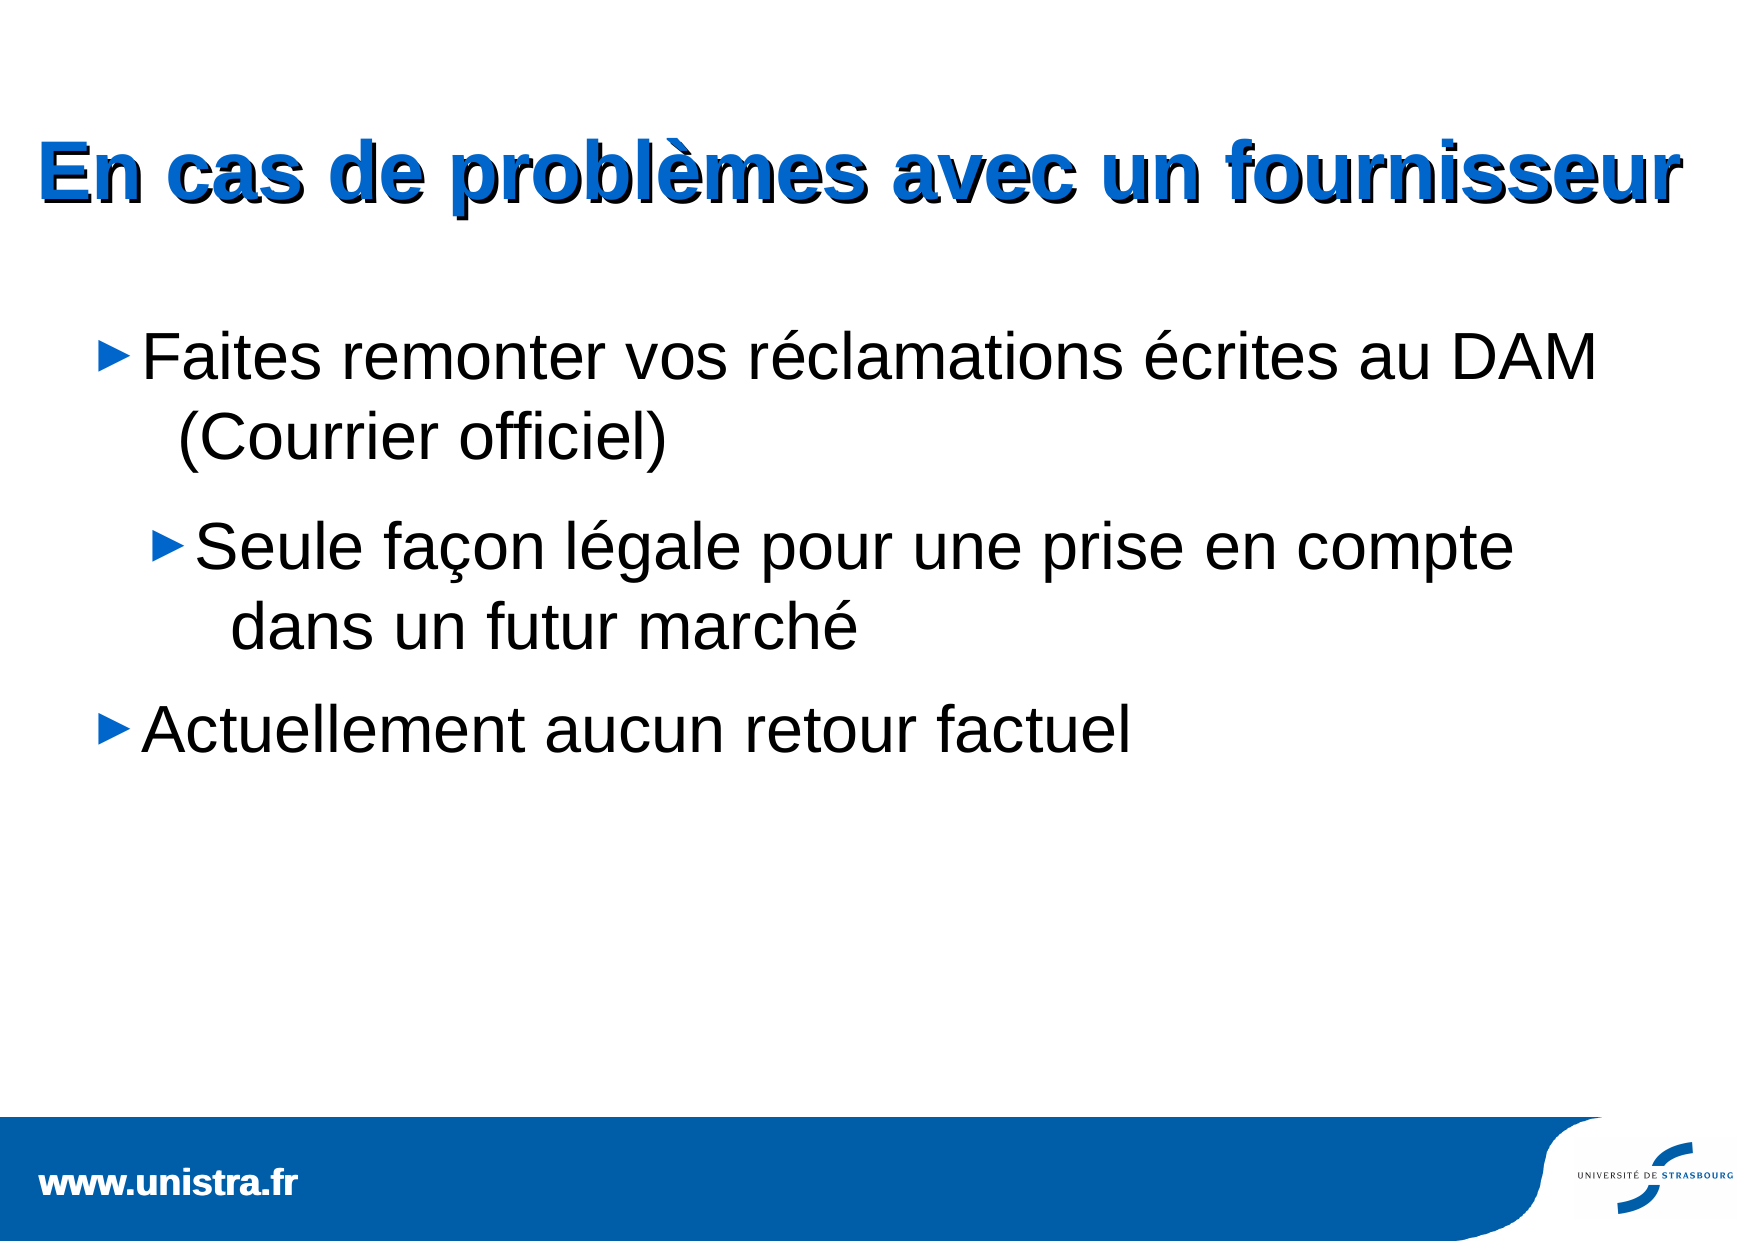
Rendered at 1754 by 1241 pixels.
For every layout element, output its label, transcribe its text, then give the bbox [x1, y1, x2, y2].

title En cas de problèmes avec un fournisseur [29, 116, 1713, 217]
picture [0, 1115, 1737, 1241]
list Faites remonter vos réclamations écrites au DAM (Courrier officiel) Seule façon légale pour une prise en compte dans un futur marché Actuellement aucun retour factuel [88, 233, 1654, 1093]
